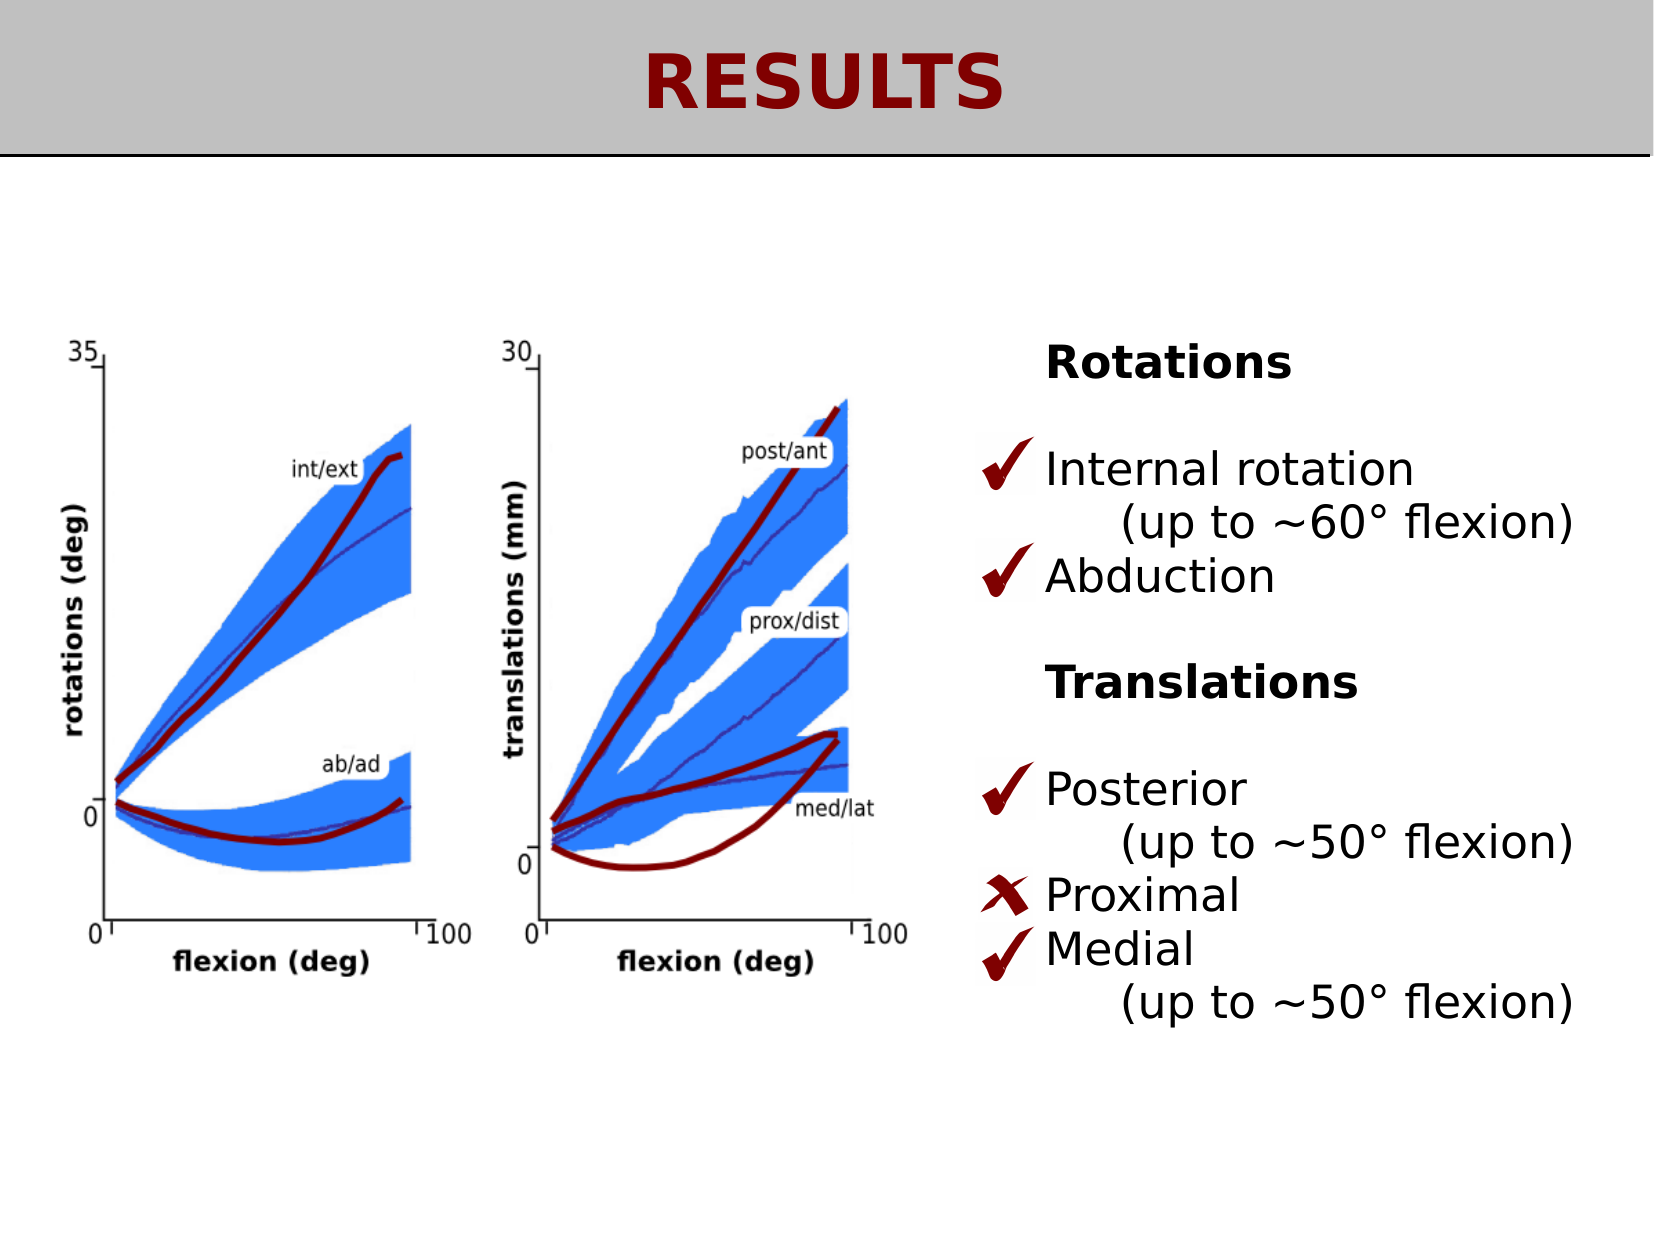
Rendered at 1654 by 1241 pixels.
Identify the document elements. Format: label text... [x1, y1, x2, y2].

text_box [0, 0, 1654, 156]
text_box Rotations Internal rotation (up to ~60° flexion) Abduction Translations Posterior (up to ~50° flexion) Proximal Medial (up to ~50° flexion) [1030, 329, 1613, 1037]
text_box RESULTS [0, 31, 1651, 134]
picture [975, 538, 1036, 602]
picture [44, 323, 921, 999]
picture [975, 922, 1036, 986]
picture [978, 867, 1033, 920]
picture [975, 757, 1036, 820]
picture [975, 432, 1036, 495]
